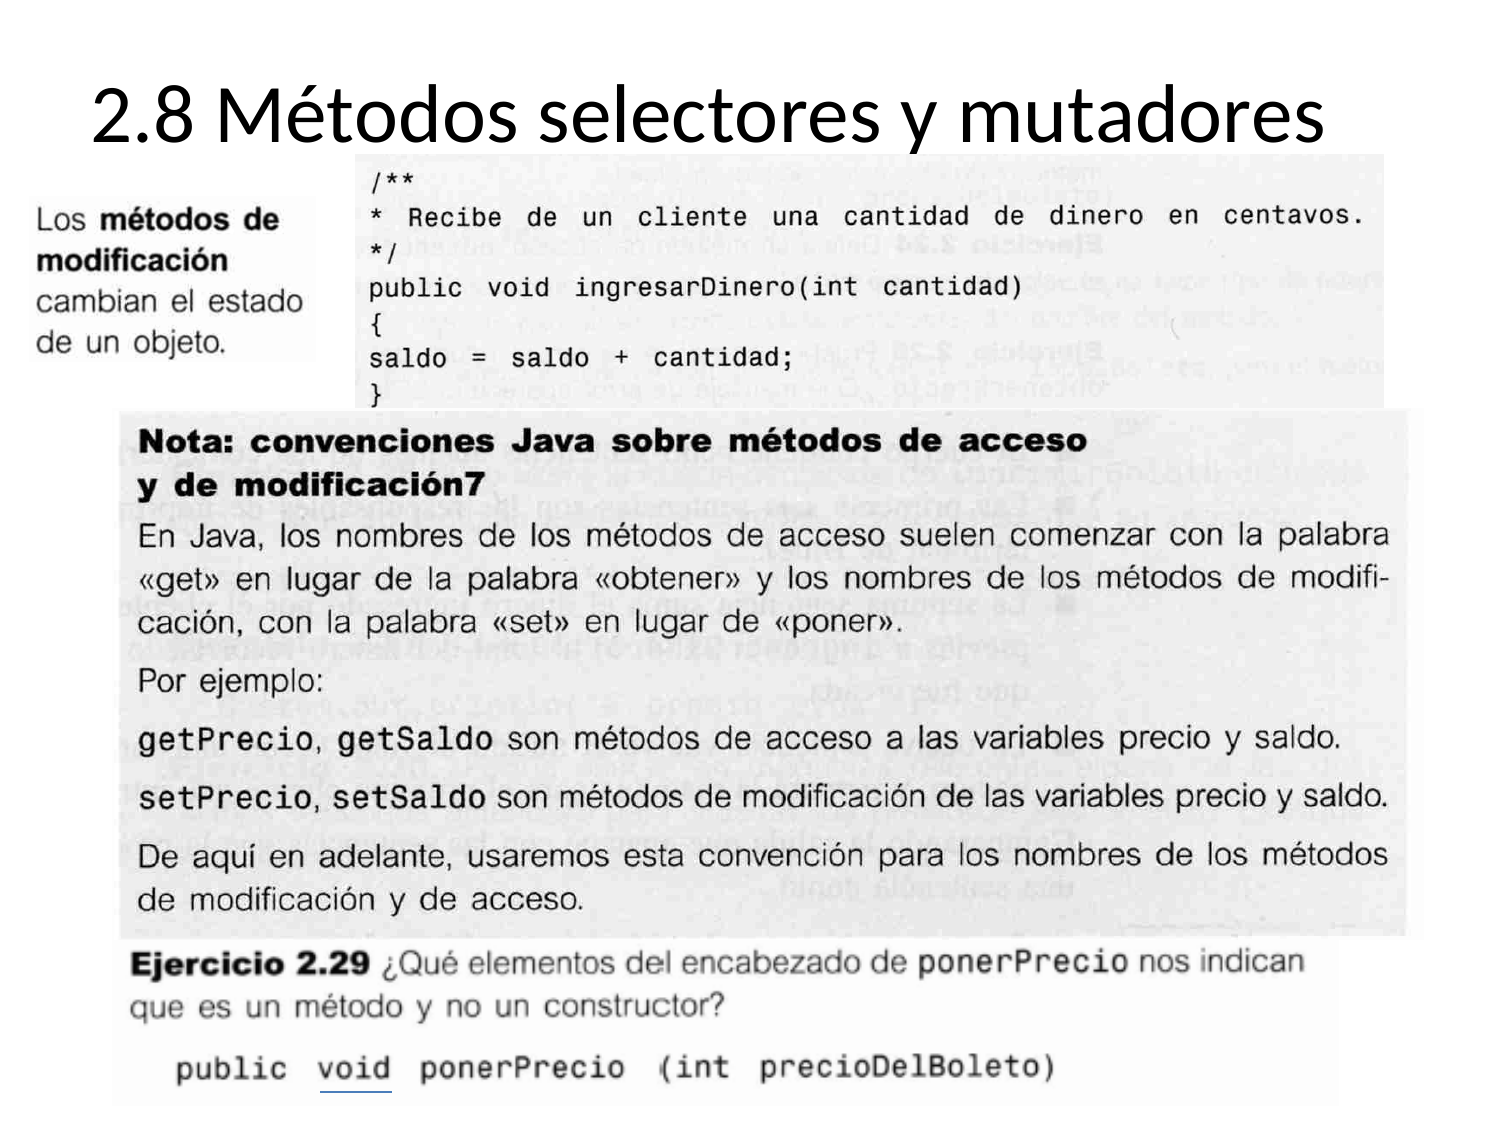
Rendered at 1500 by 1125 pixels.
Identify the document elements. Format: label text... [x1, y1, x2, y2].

picture [29, 196, 316, 362]
picture [112, 154, 1424, 1106]
title 2.8 Métodos selectores y mutadores [75, 45, 1426, 173]
